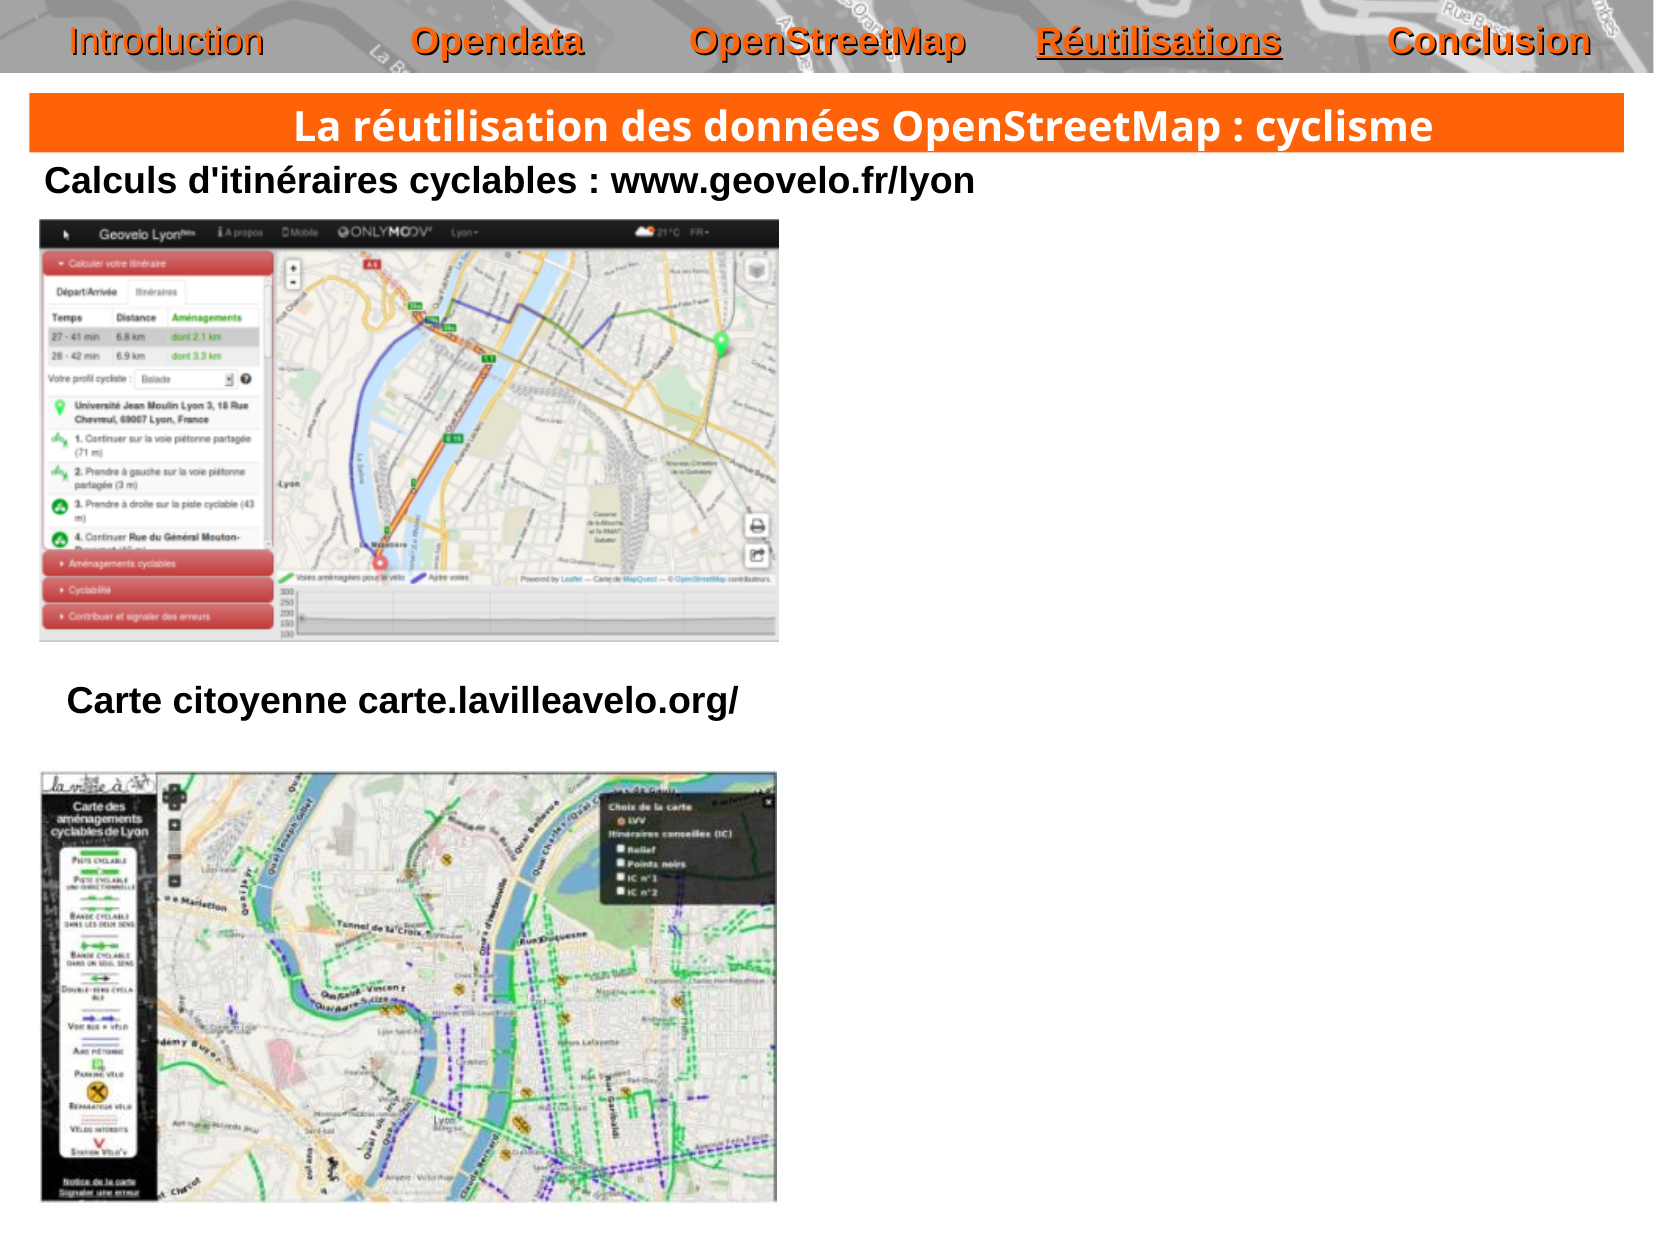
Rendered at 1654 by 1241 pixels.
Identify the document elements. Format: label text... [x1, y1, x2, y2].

picture [0, 0, 1654, 73]
table_header Conclusion [1324, 12, 1654, 69]
table_header Réutilisations [993, 12, 1324, 69]
picture [39, 219, 779, 642]
text_box La réutilisation des données OpenStreetMap : cyclisme [278, 88, 1383, 158]
text_box Carte citoyenne carte.lavilleavelo.org/ [51, 670, 777, 746]
picture [39, 770, 777, 1203]
text_box Calculs d'itinéraires cyclables : www.geovelo.fr/lyon [29, 149, 1001, 207]
table_header OpenStreetMap [662, 12, 993, 69]
table_header Opendata [331, 12, 662, 69]
table_header Introduction [1, 12, 331, 69]
text_box [1383, 93, 1624, 153]
text_box [29, 93, 278, 149]
